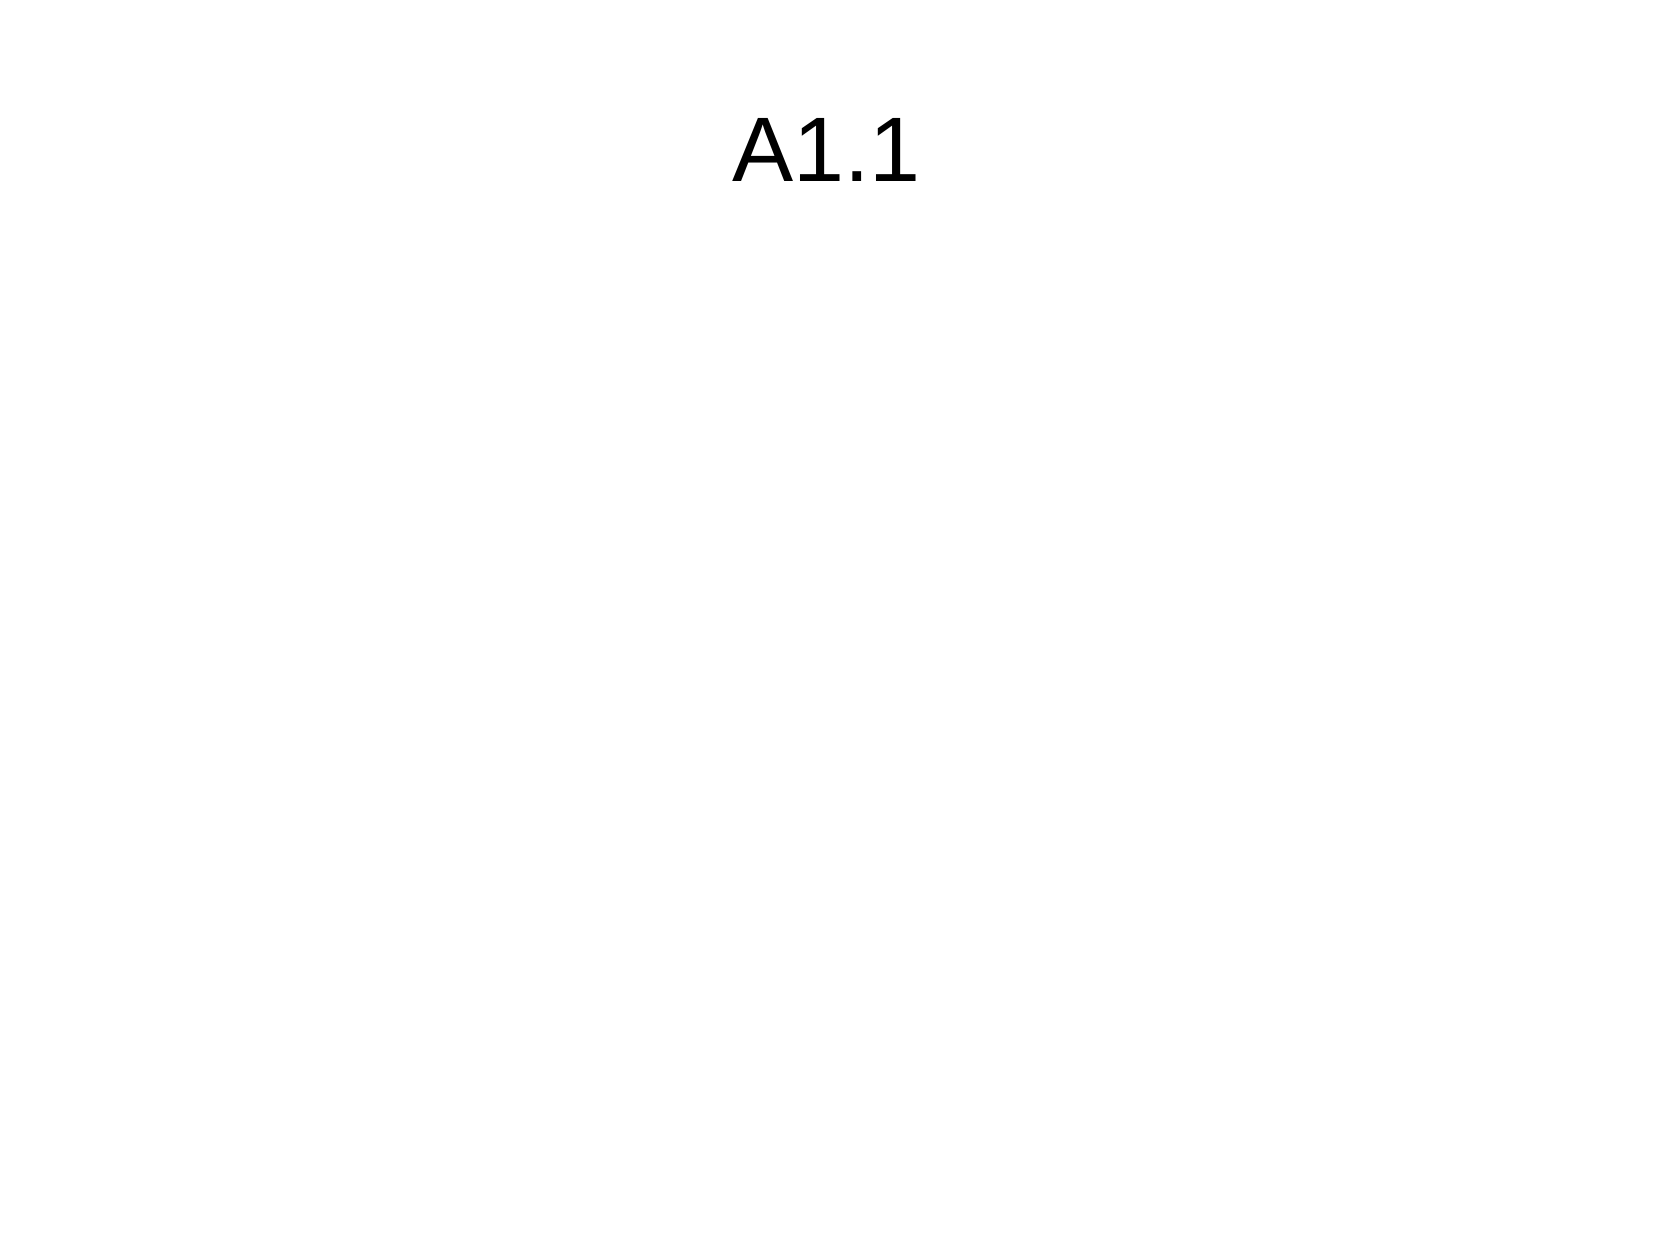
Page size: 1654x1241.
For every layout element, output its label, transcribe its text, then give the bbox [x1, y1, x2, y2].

title A1.1 [82, 56, 1571, 250]
